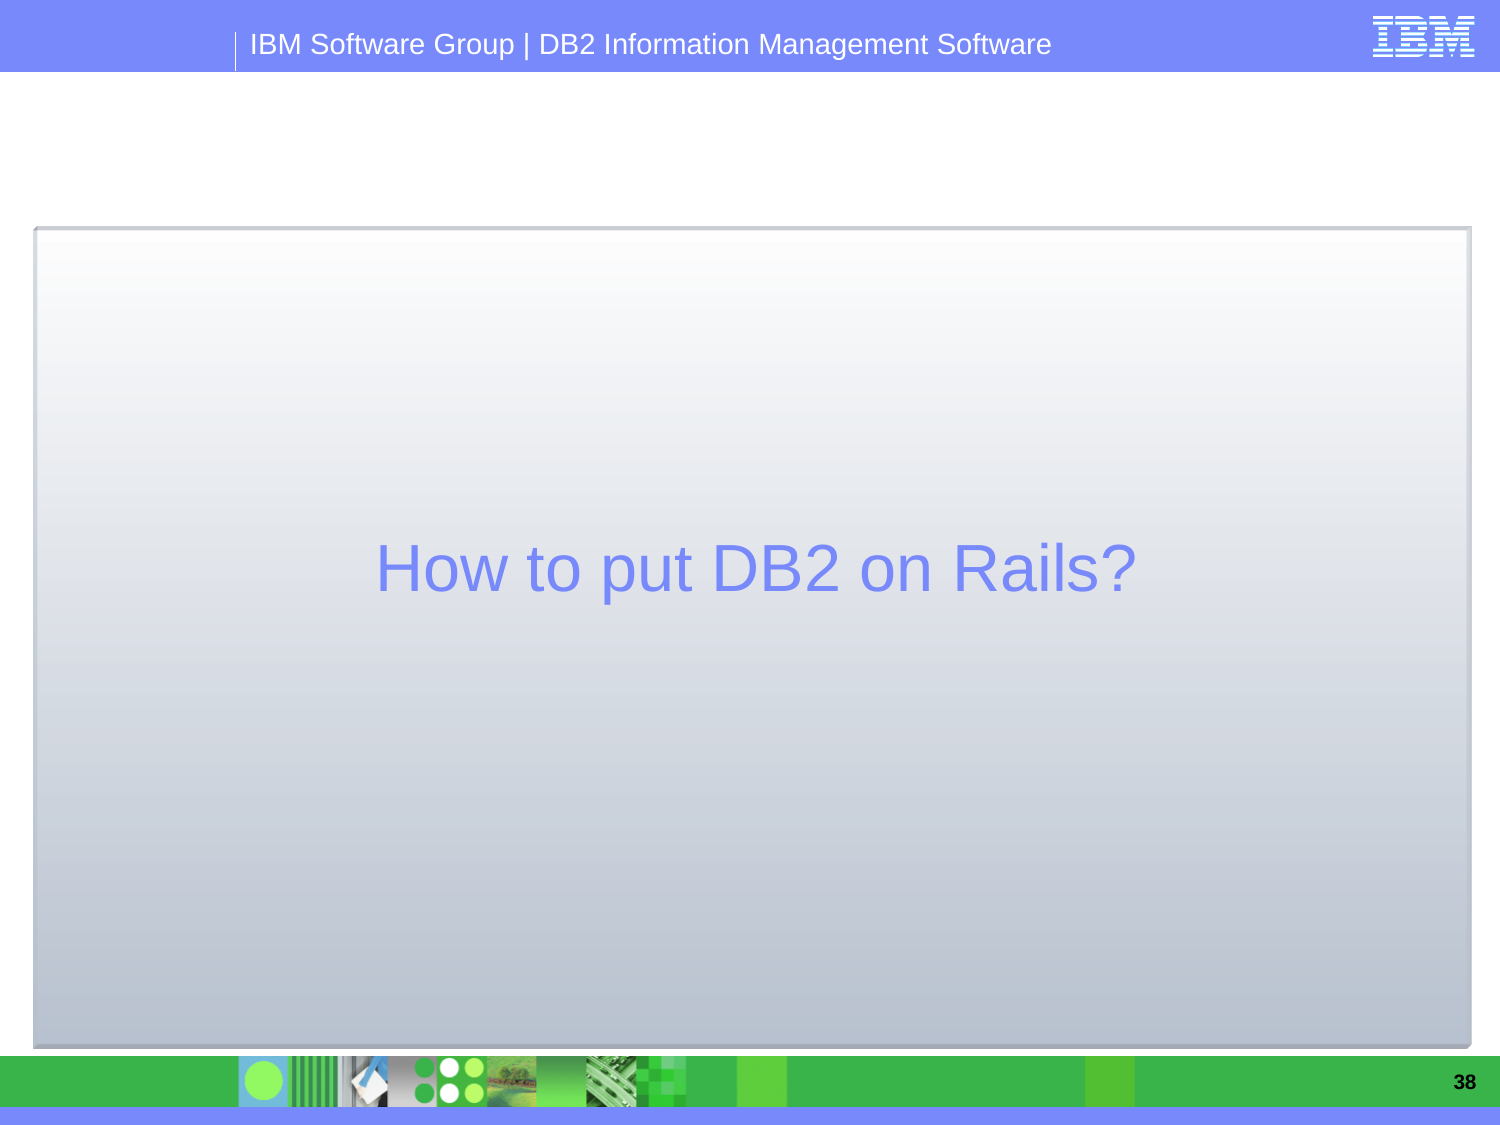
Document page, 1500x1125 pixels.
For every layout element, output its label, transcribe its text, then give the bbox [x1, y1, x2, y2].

picture [0, 1056, 1500, 1107]
title How to put DB2 on Rails? [61, 527, 1451, 615]
